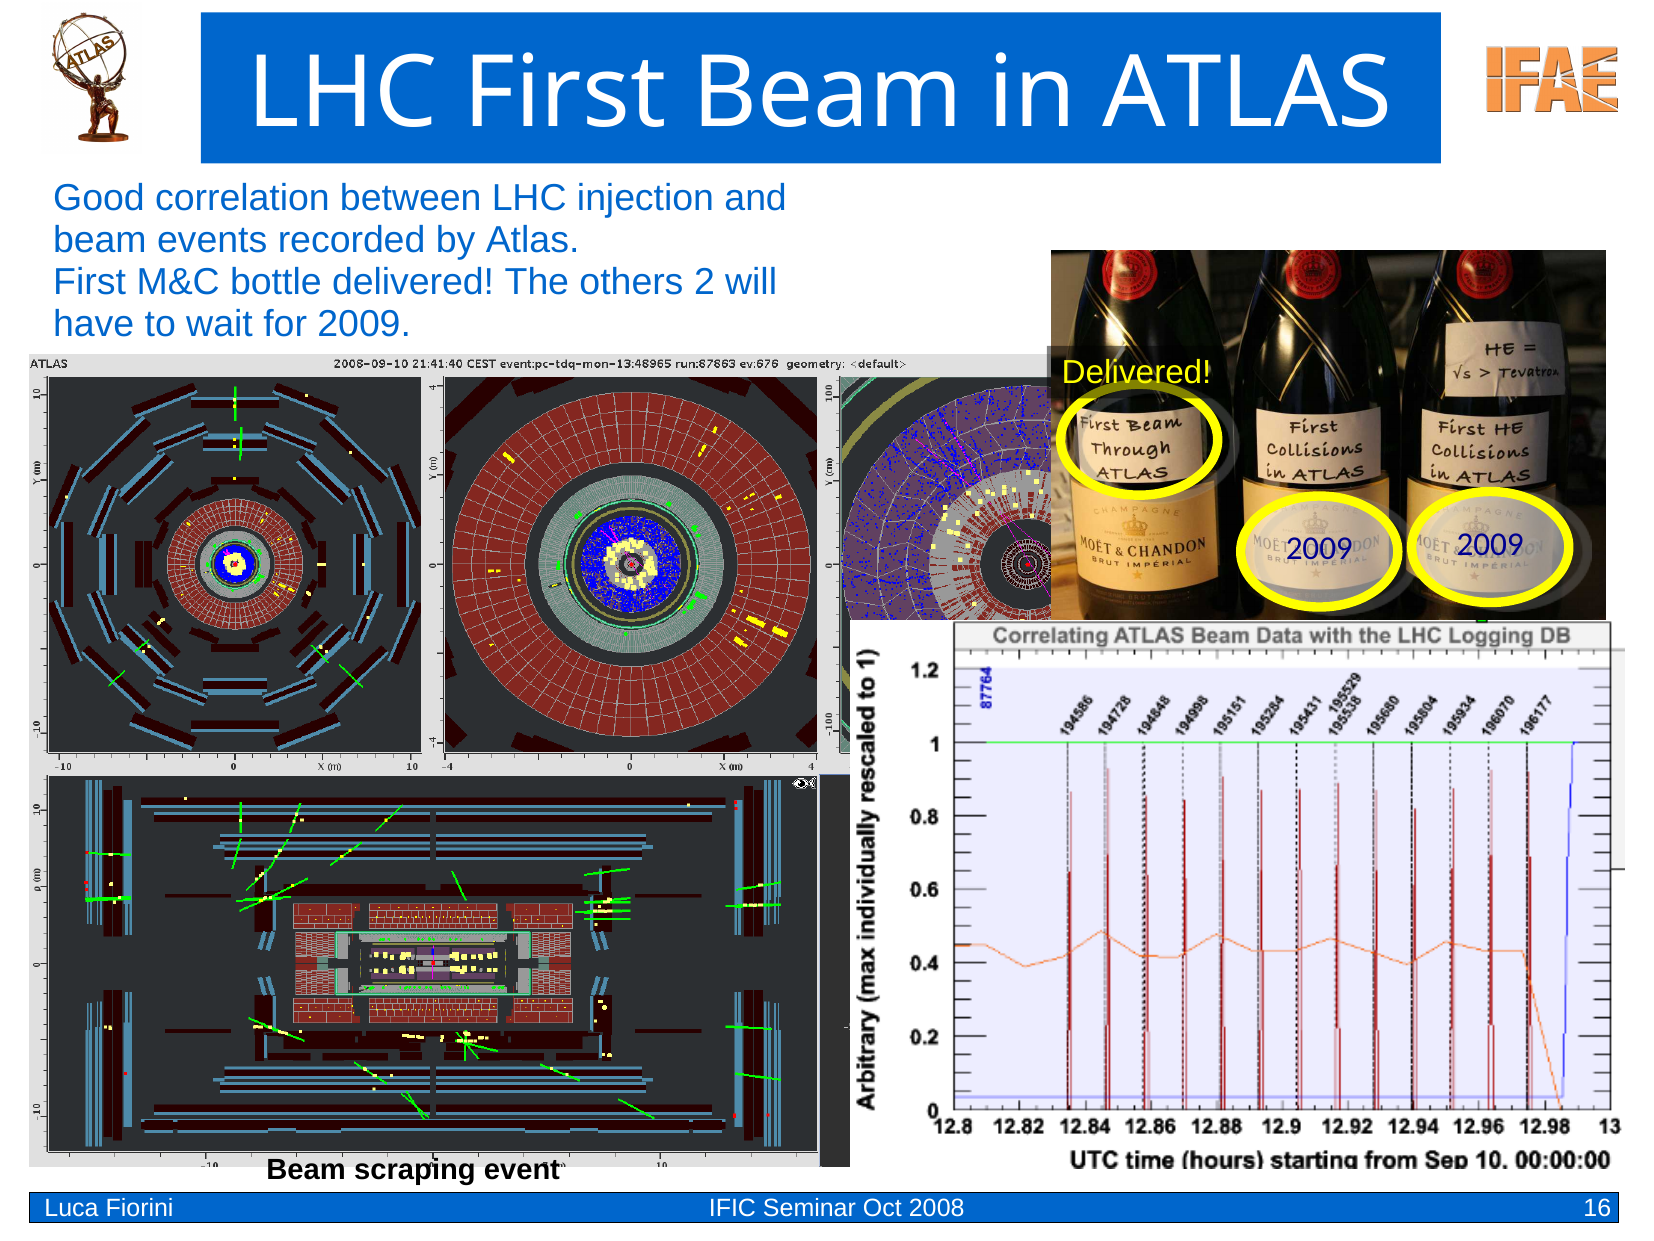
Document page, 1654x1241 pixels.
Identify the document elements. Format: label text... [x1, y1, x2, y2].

picture [1196, 415, 1230, 485]
text_box LHC First Beam in ATLAS [200, 12, 1441, 148]
text_box Beam scraping event [29, 1146, 798, 1199]
text_box Good correlation between LHC injection and beam events recorded by Atlas. First M&C bottle delivered! The others 2 will have to wait for 2009. [38, 168, 827, 395]
picture [1084, 399, 1212, 490]
text_box Luca Fiorini IFIC Seminar Oct 2008 16 [29, 1192, 1619, 1223]
picture [41, 2, 142, 154]
text_box 2009 [1411, 491, 1569, 603]
picture [1486, 46, 1618, 112]
text_box 2009 [1240, 496, 1398, 608]
picture [29, 250, 1625, 1169]
picture [1066, 399, 1099, 470]
text_box Delivered! [1046, 345, 1227, 399]
